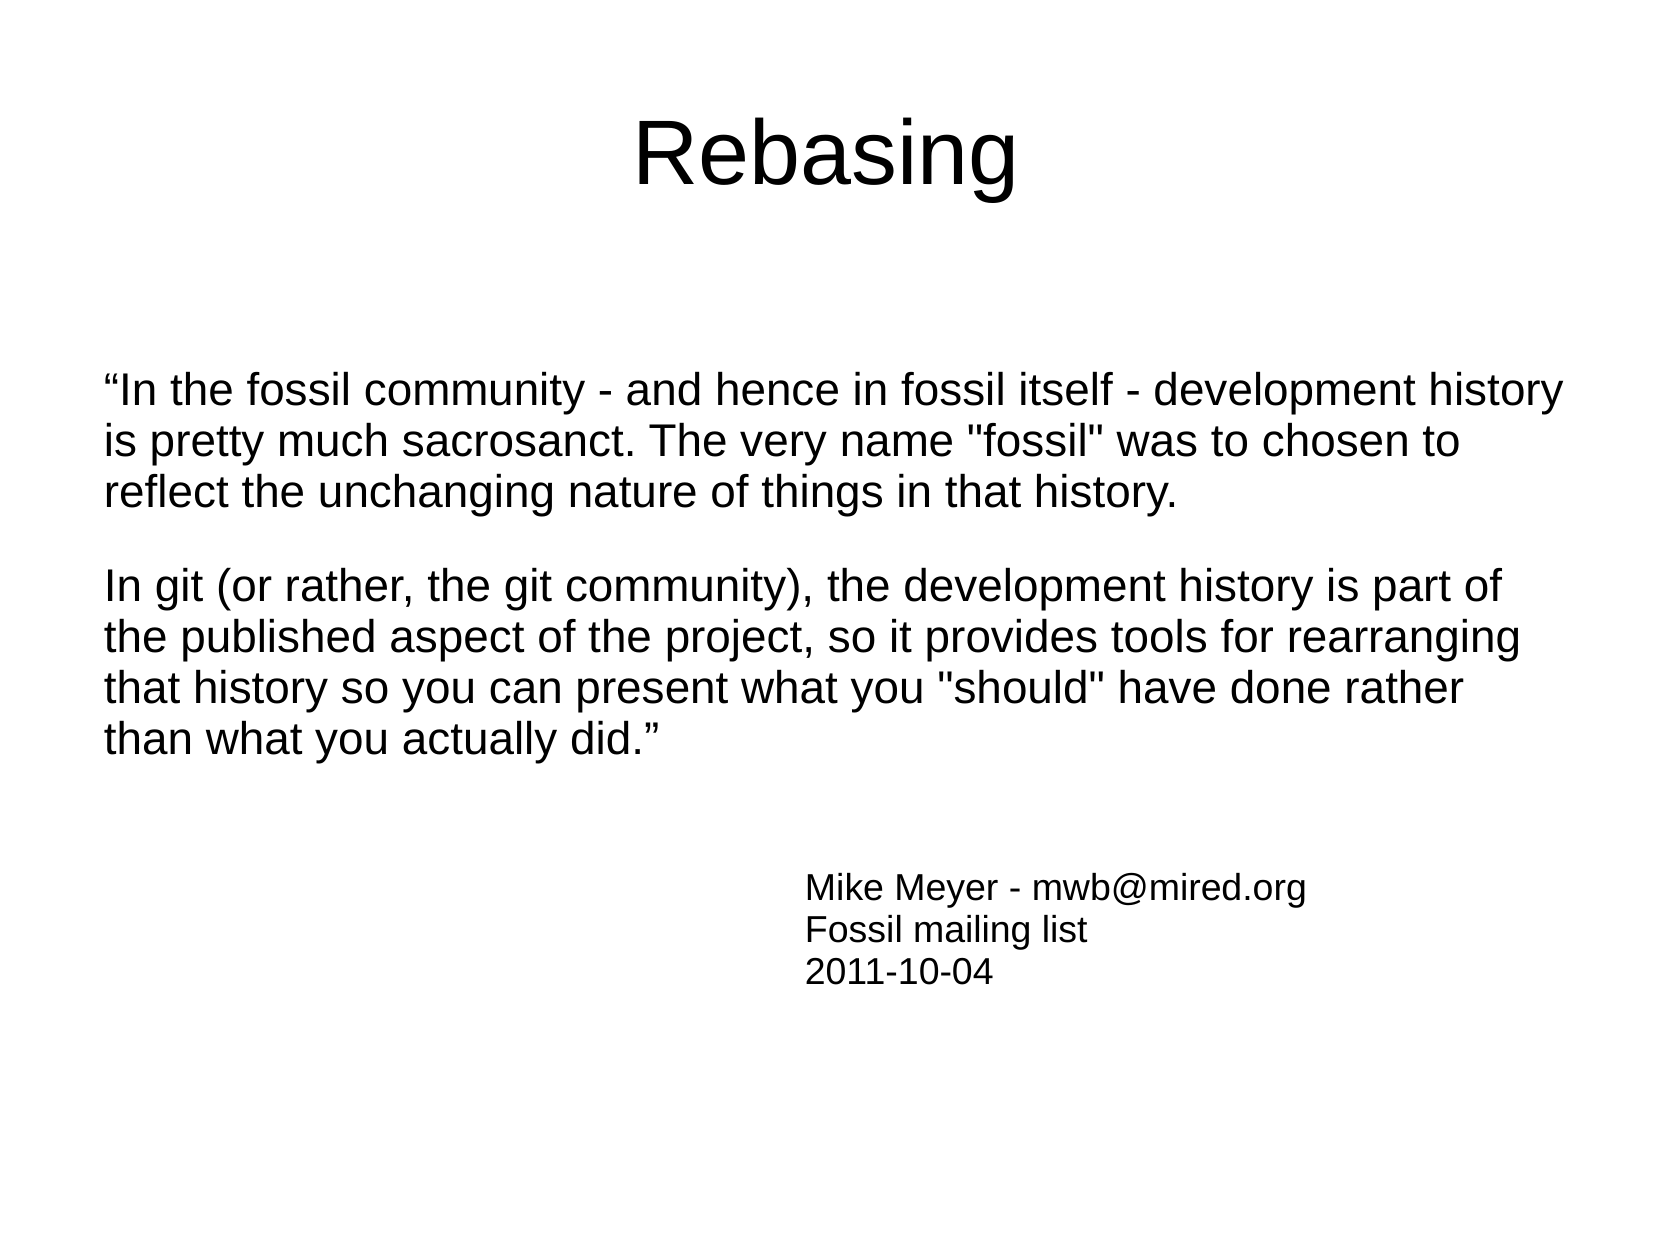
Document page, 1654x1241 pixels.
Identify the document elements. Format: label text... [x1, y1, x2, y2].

text_box “In the fossil community - and hence in fossil itself - development history is pretty much sacrosanct. The very name "fossil" was to chosen to reflect the unchanging nature of things in that history. In git (or rather, the git community), the development history is part of the published aspect of the project, so it provides tools for rearranging that history so you can present what you "should" have done rather than what you actually did.” [89, 356, 1591, 785]
title Rebasing [82, 49, 1571, 257]
text_box Mike Meyer - mwb@mired.org Fossil mailing list 2011-10-04 [790, 859, 1323, 1005]
